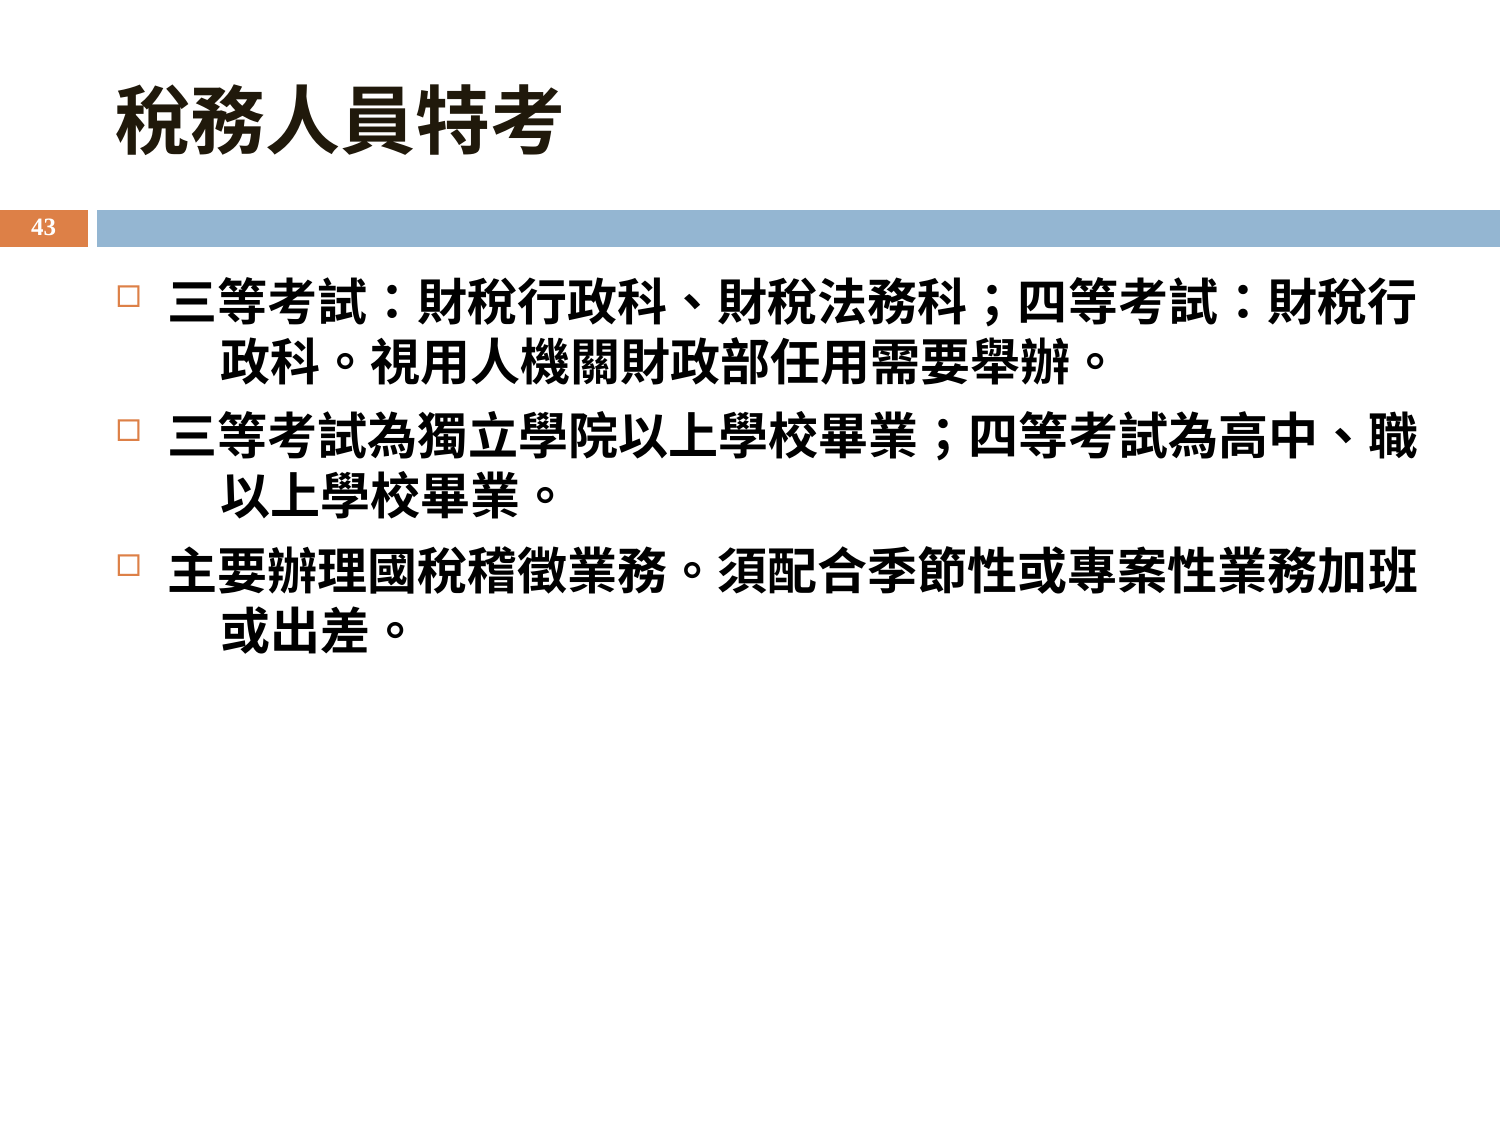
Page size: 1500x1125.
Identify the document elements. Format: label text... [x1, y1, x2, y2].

title 稅務人員特考 [100, 37, 1438, 201]
list 三等考試：財稅行政科、財稅法務科；四等考試：財稅行 政科。視用人機關財政部任用需要舉辦。 三等考試為獨立學院以上學校畢業；四等考試為高中、職以上學校畢業。 主要辦理國稅稽徵業務。須配合季節性或專案性業務加班或出差。 [100, 262, 1438, 1000]
text_box 42 [0, 208, 88, 249]
